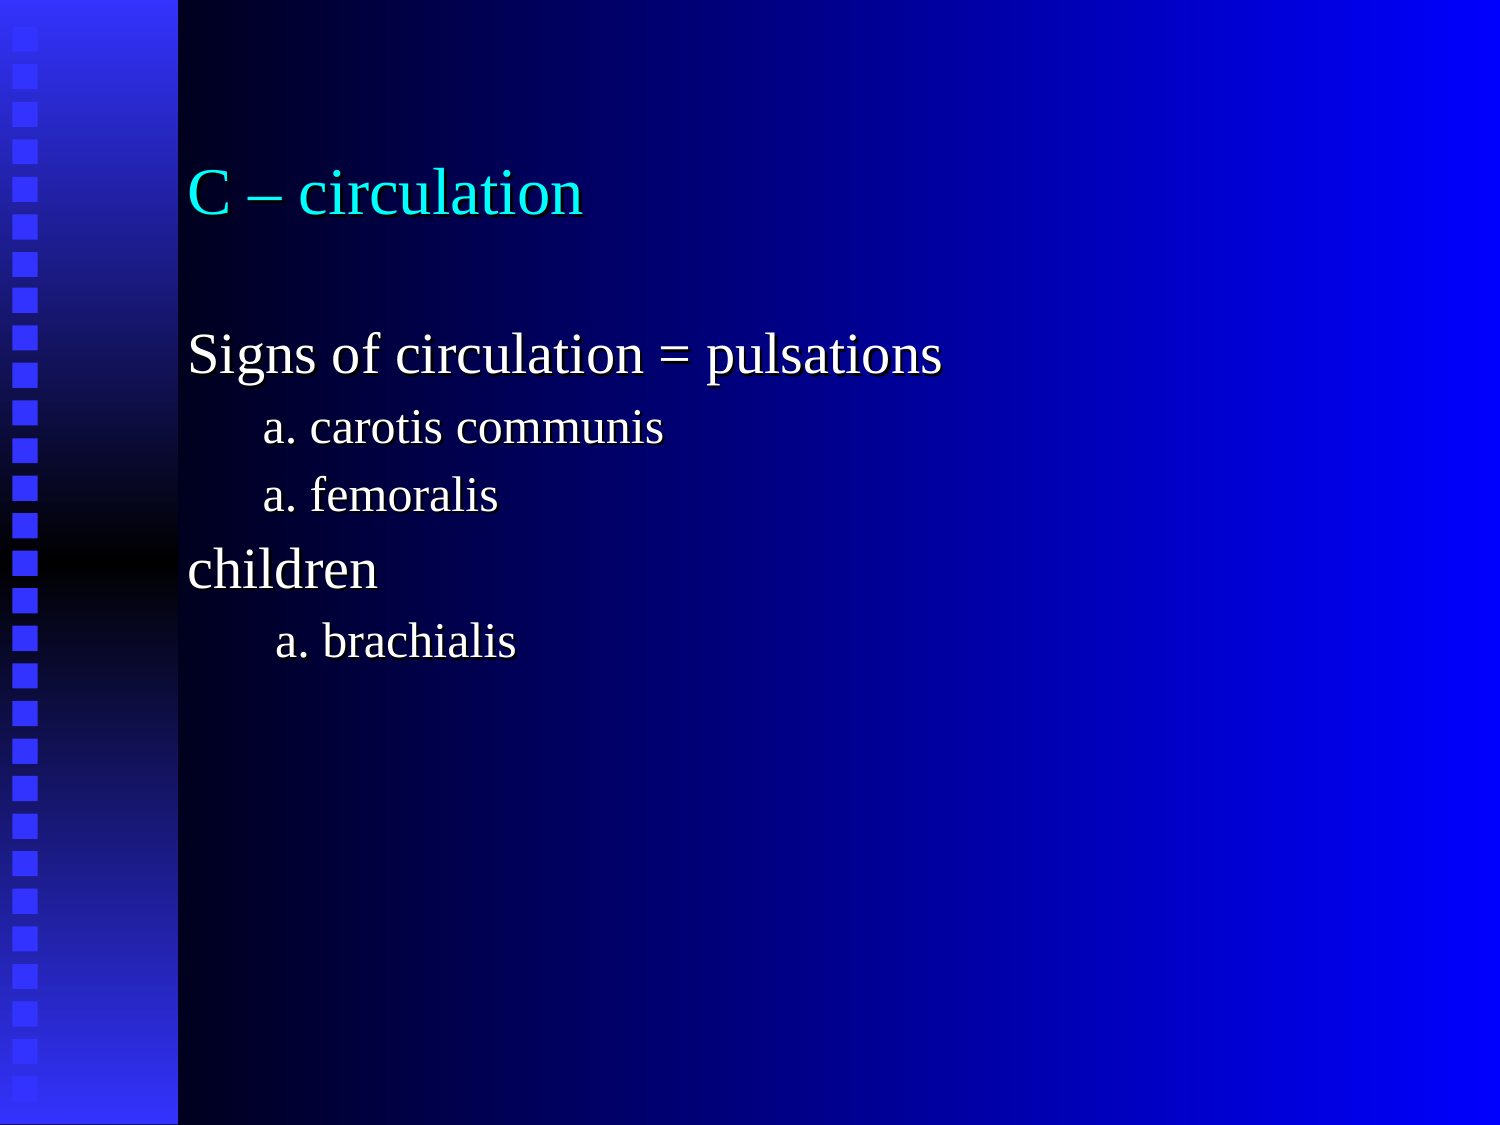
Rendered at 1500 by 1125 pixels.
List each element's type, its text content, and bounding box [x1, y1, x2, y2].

list Signs of circulation = pulsations a. carotis communis a. femoralis children a. brachialis [187, 324, 1463, 1001]
title C – circulation [187, 99, 1463, 288]
